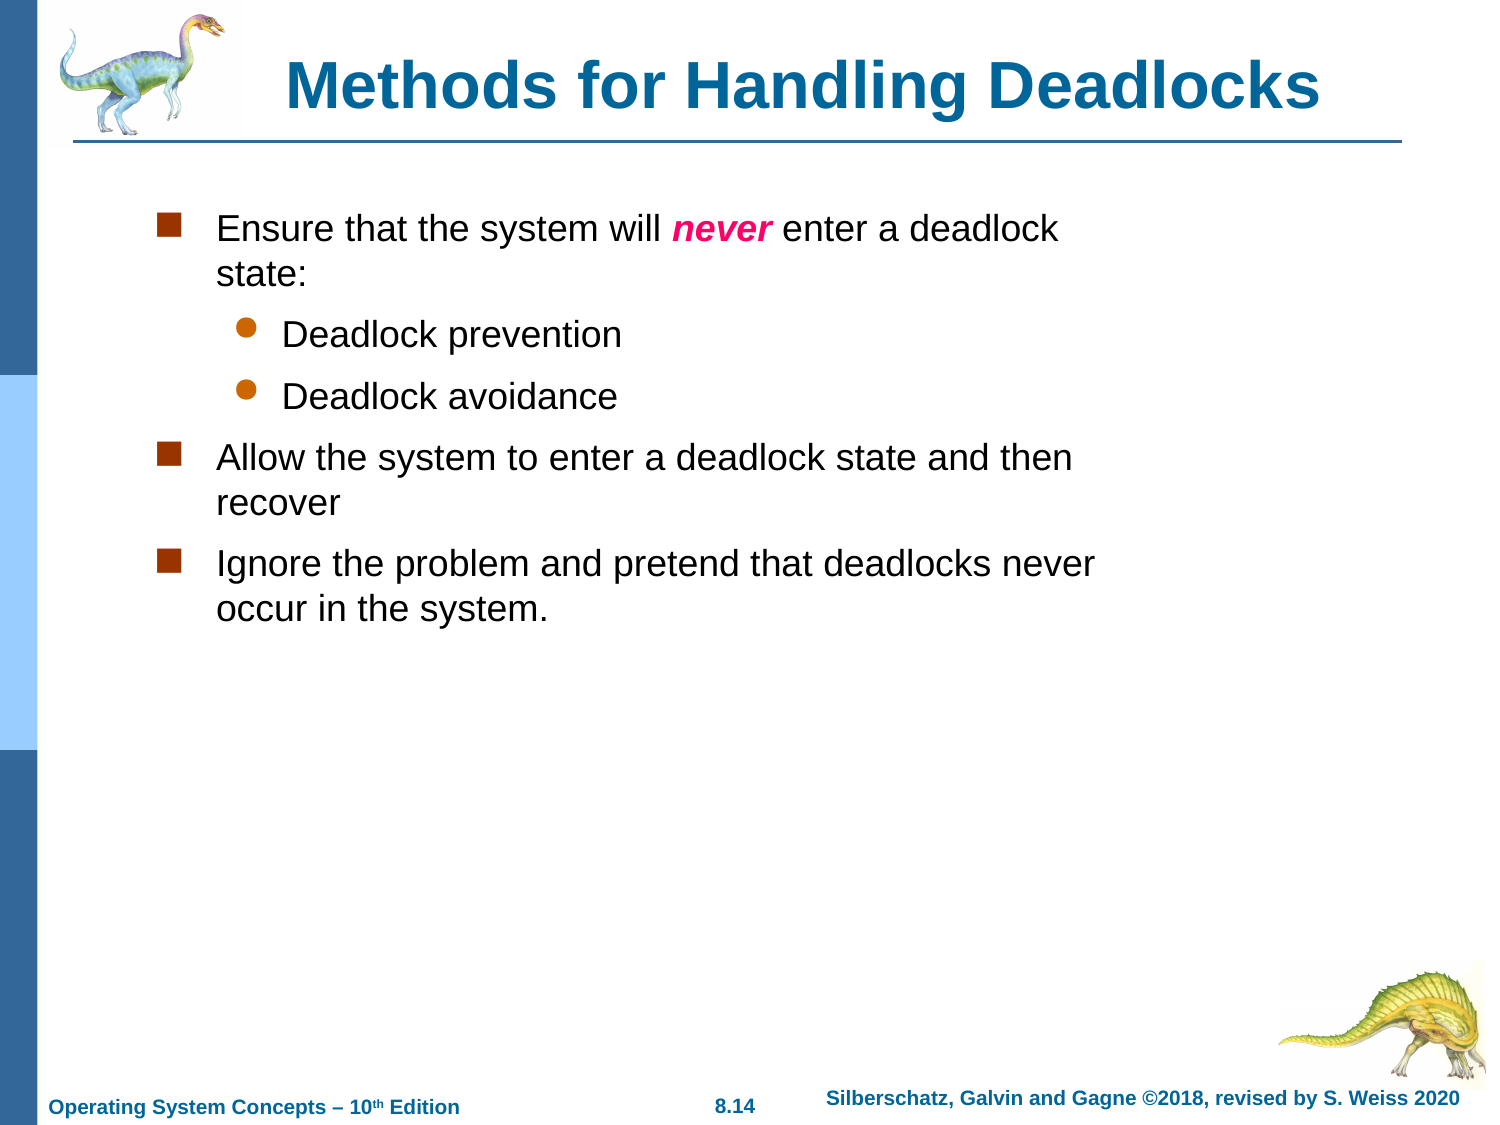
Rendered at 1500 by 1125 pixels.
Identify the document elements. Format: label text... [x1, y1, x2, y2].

list Ensure that the system will never enter a deadlock state: Deadlock prevention Deadlock avoidance Allow the system to enter a deadlock state and then recover Ignore the problem and pretend that deadlocks never occur in the system. [144, 196, 1155, 738]
picture [46, 0, 243, 149]
title Methods for Handling Deadlocks [182, 35, 1426, 130]
picture [1275, 959, 1486, 1095]
